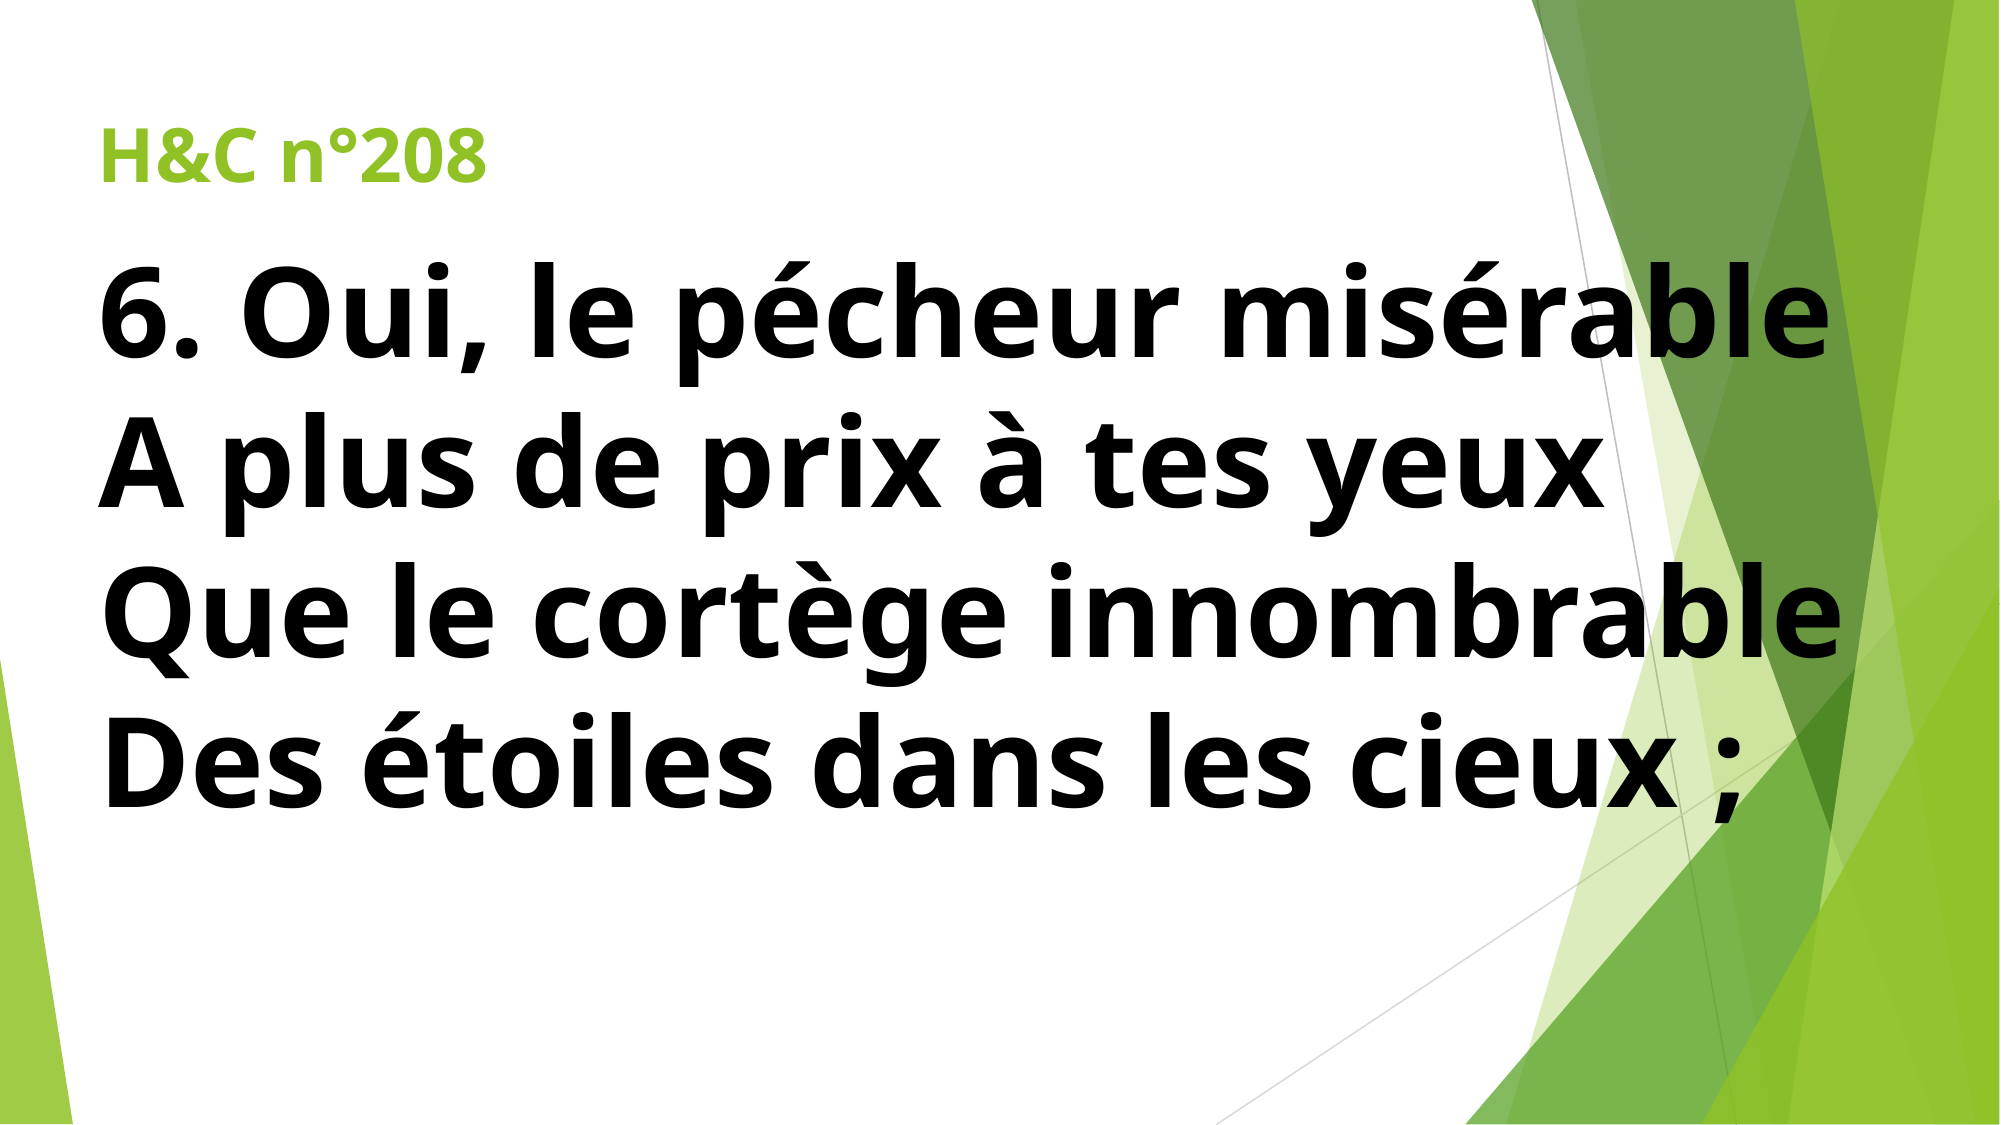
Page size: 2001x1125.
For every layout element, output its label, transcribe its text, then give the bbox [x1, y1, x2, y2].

text_box H&C n°208 [82, 99, 1522, 224]
text_box 6. Oui, le pécheur misérable A plus de prix à tes yeux Que le cortège innombrable Des étoiles dans les cieux ; [82, 224, 1949, 1063]
